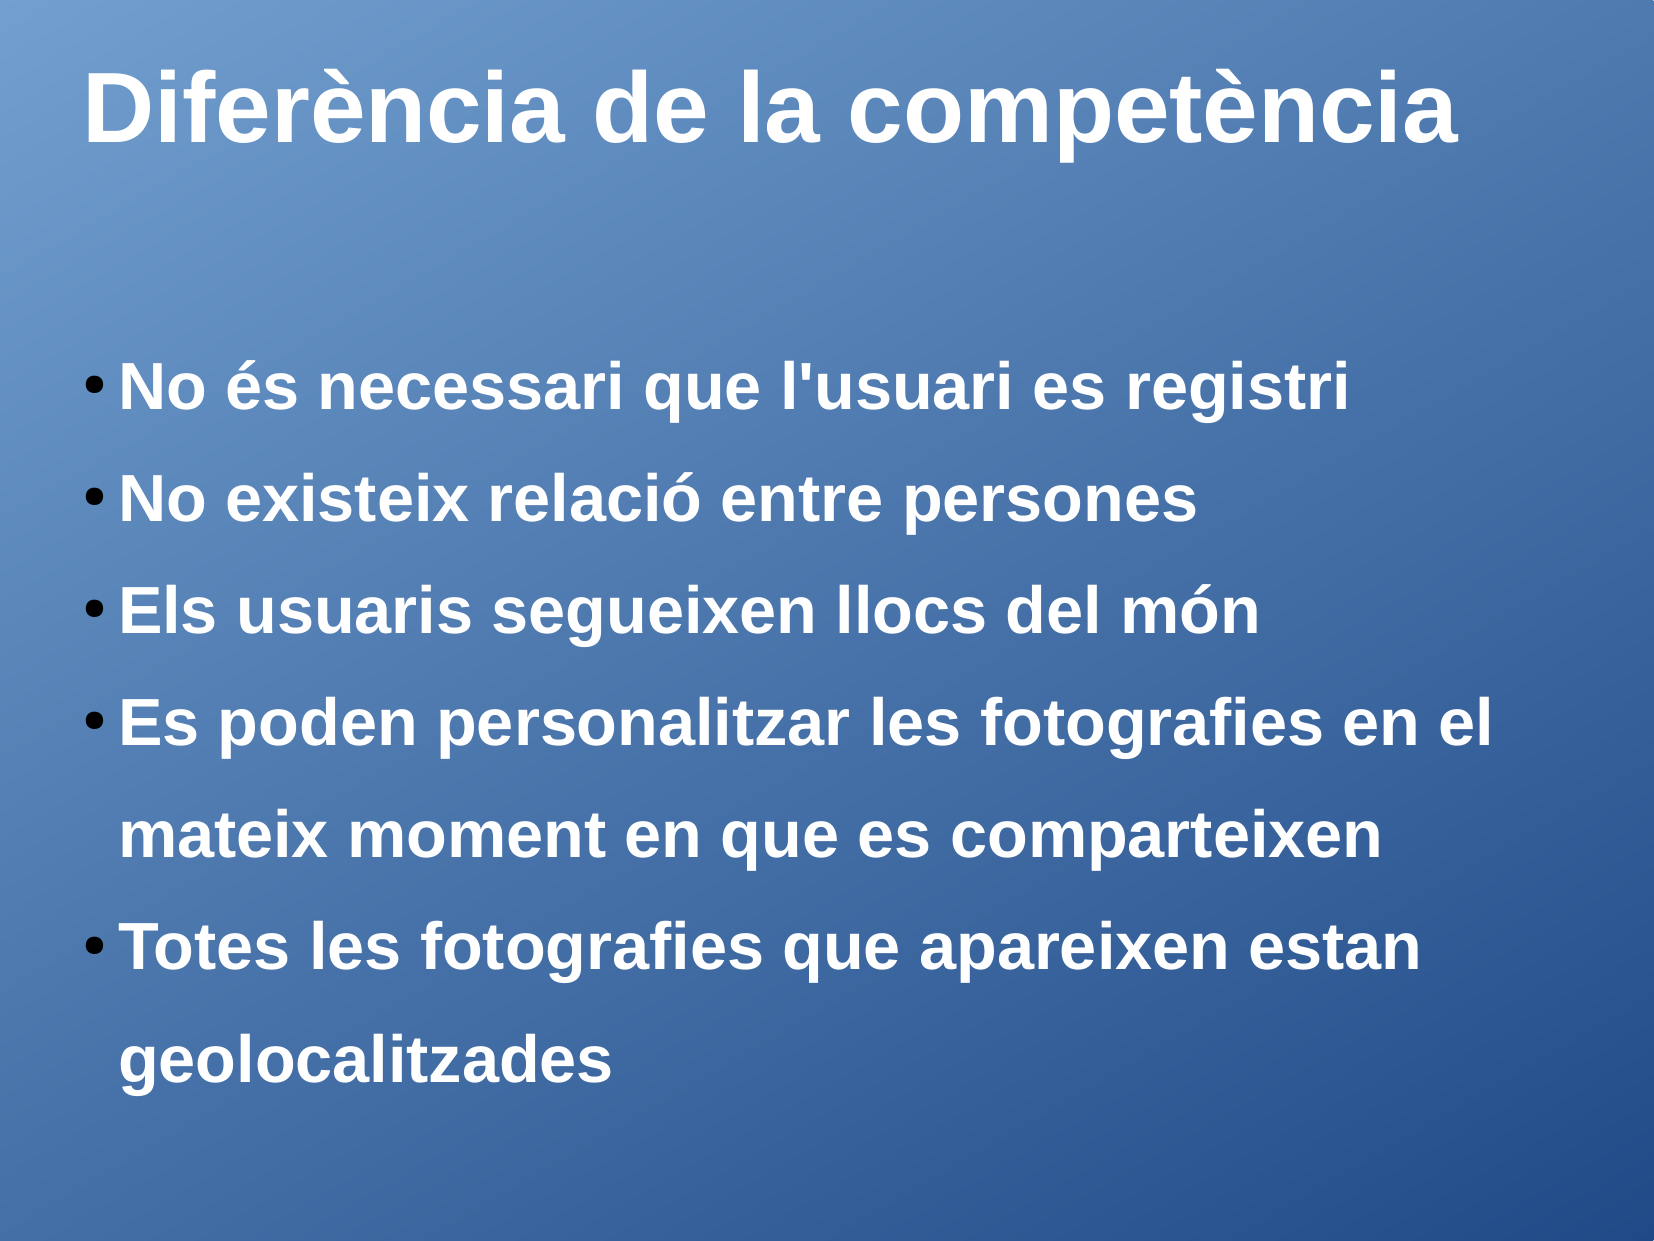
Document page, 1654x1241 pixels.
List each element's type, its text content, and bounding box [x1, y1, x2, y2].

text_box [807, 593, 1229, 756]
title Diferència de la competència [82, 49, 1571, 166]
subtitle No és necessari que l'usuari es registri No existeix relació entre persones Els usuaris segueixen llocs del món Es poden personalitzar les fotografies en el mateix moment en que es comparteixen Totes les fotografies que apareixen estan geolocalitzades [82, 330, 1571, 1078]
